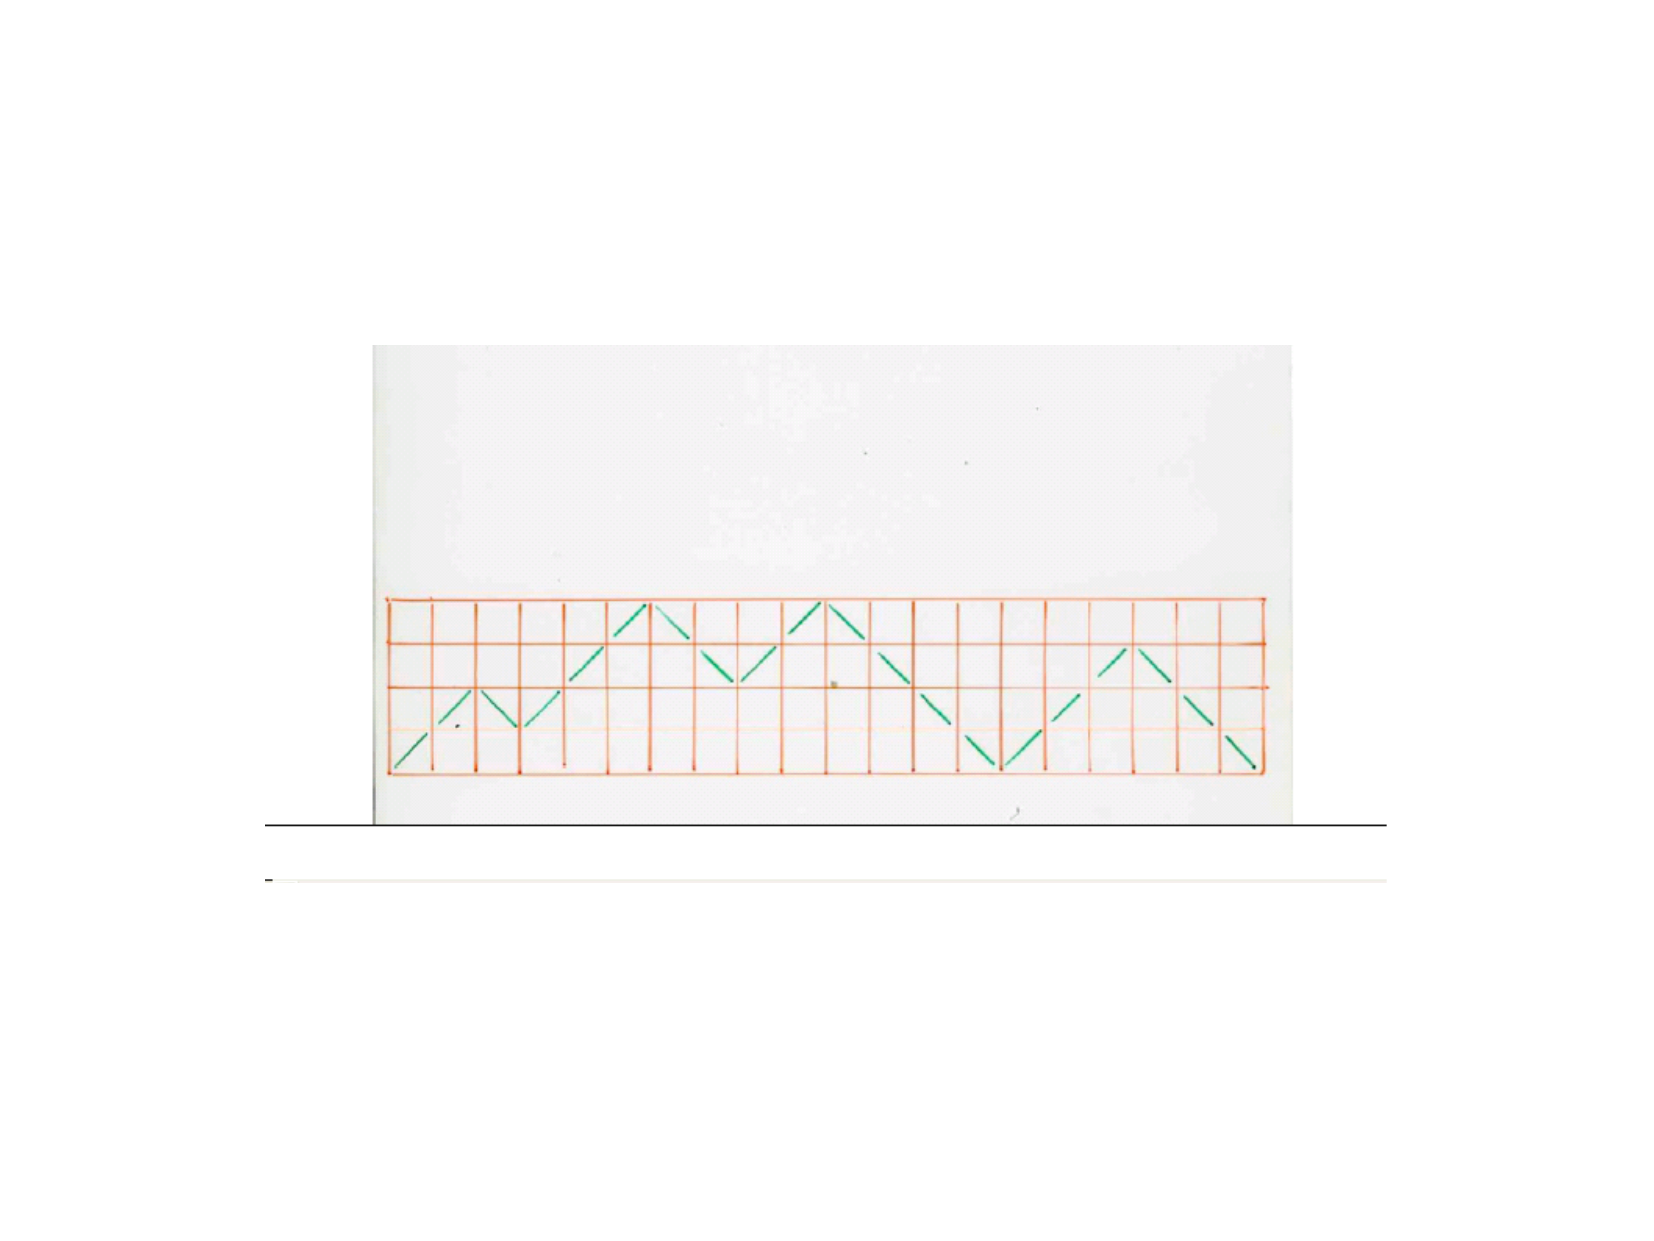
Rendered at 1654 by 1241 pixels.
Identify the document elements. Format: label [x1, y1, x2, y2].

picture [265, 345, 1387, 883]
